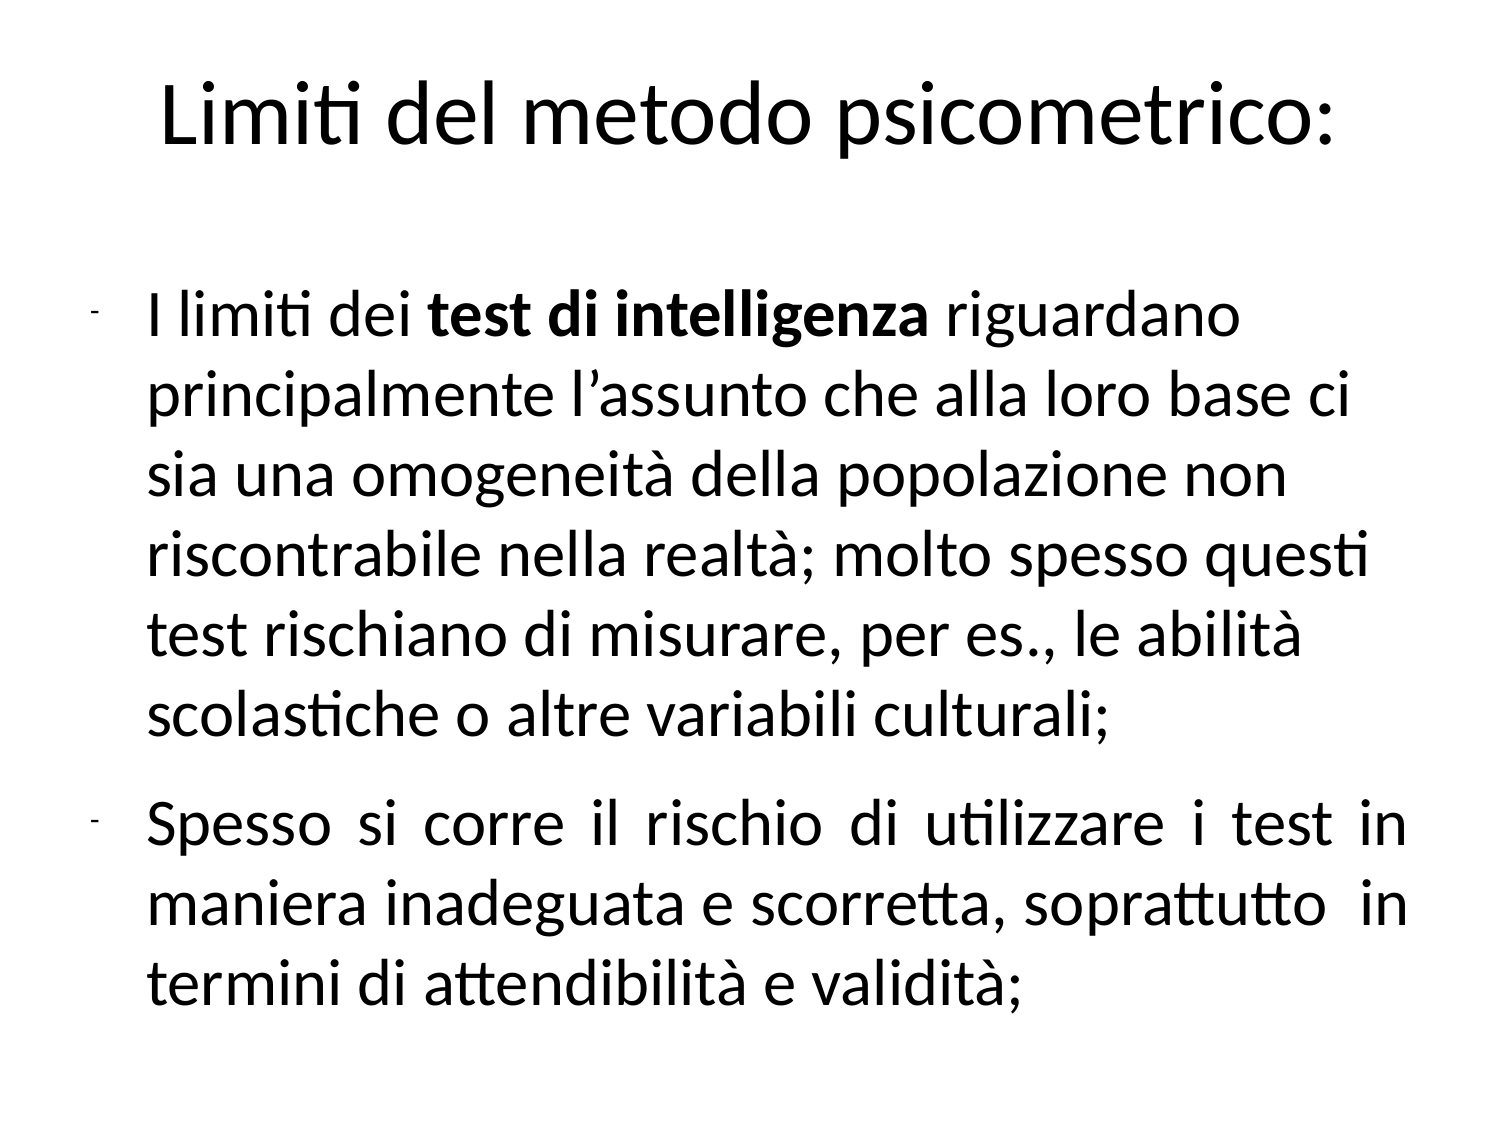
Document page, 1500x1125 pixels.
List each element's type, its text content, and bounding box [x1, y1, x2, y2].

list I limiti dei test di intelligenza riguardano principalmente l’assunto che alla loro base ci sia una omogeneità della popolazione non riscontrabile nella realtà; molto spesso questi test rischiano di misurare, per es., le abilità scolastiche o altre variabili culturali; Spesso si corre il rischio di utilizzare i test in maniera inadeguata e scorretta, soprattutto in termini di attendibilità e validità; [75, 262, 1425, 1005]
title Limiti del metodo psicometrico: [75, 45, 1425, 233]
